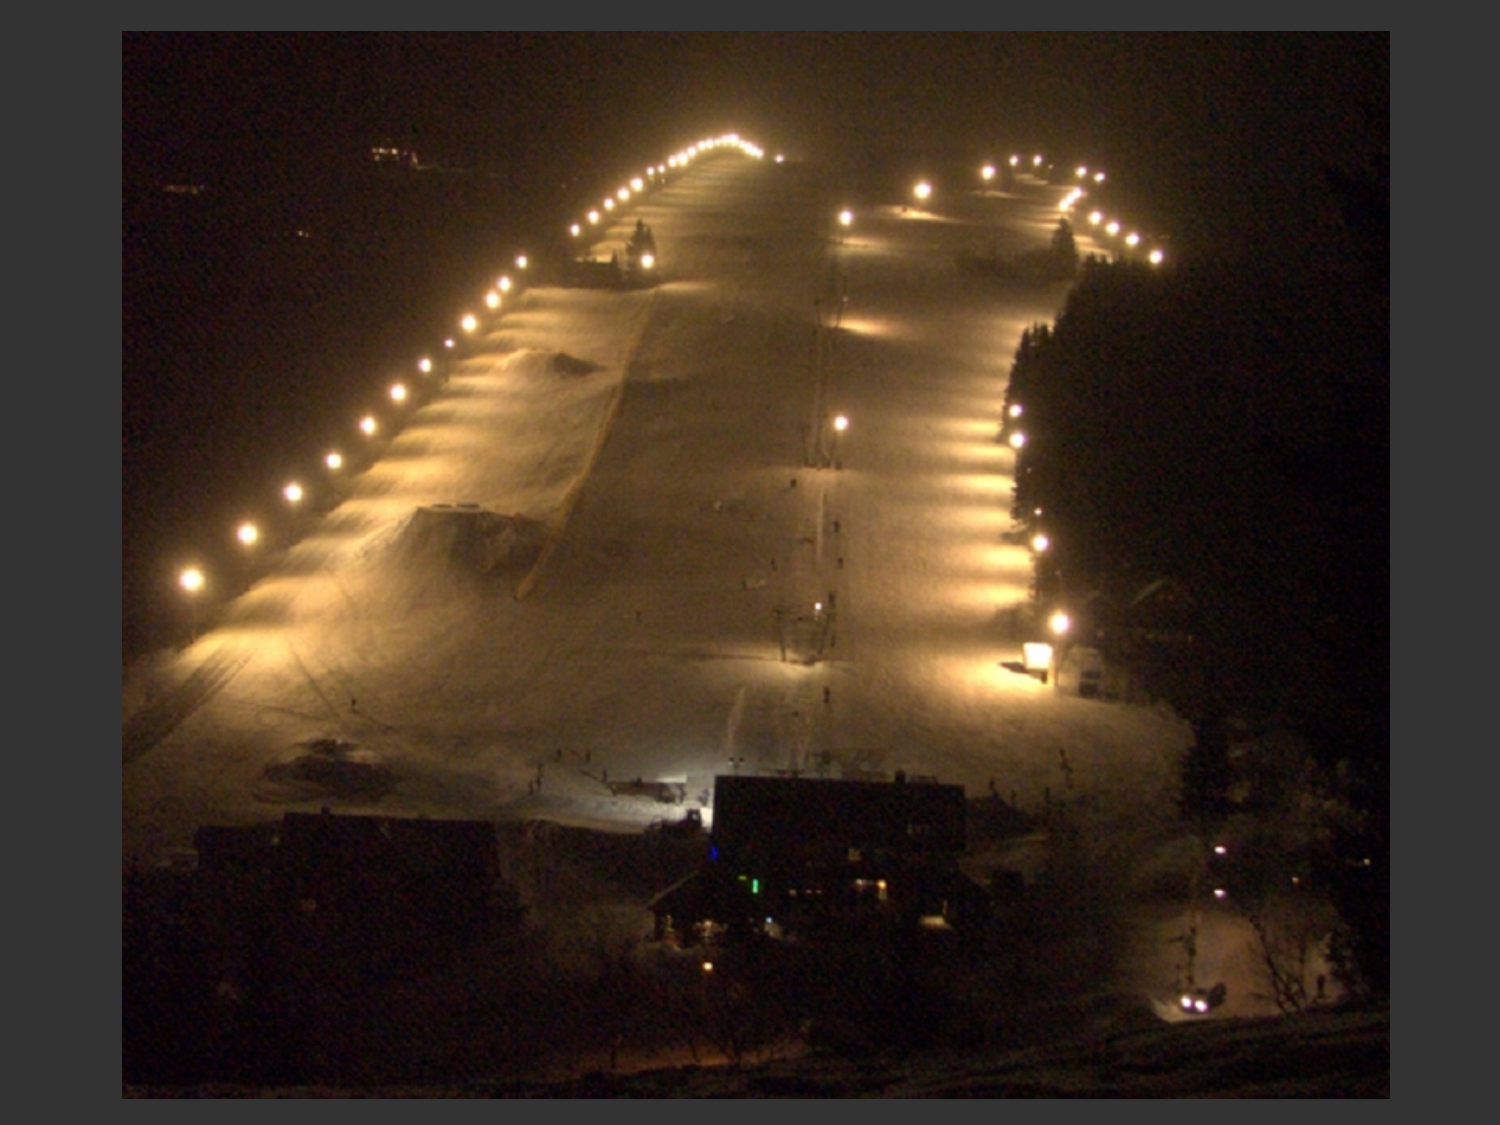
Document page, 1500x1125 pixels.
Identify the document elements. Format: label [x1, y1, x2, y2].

picture [122, 31, 1390, 1099]
